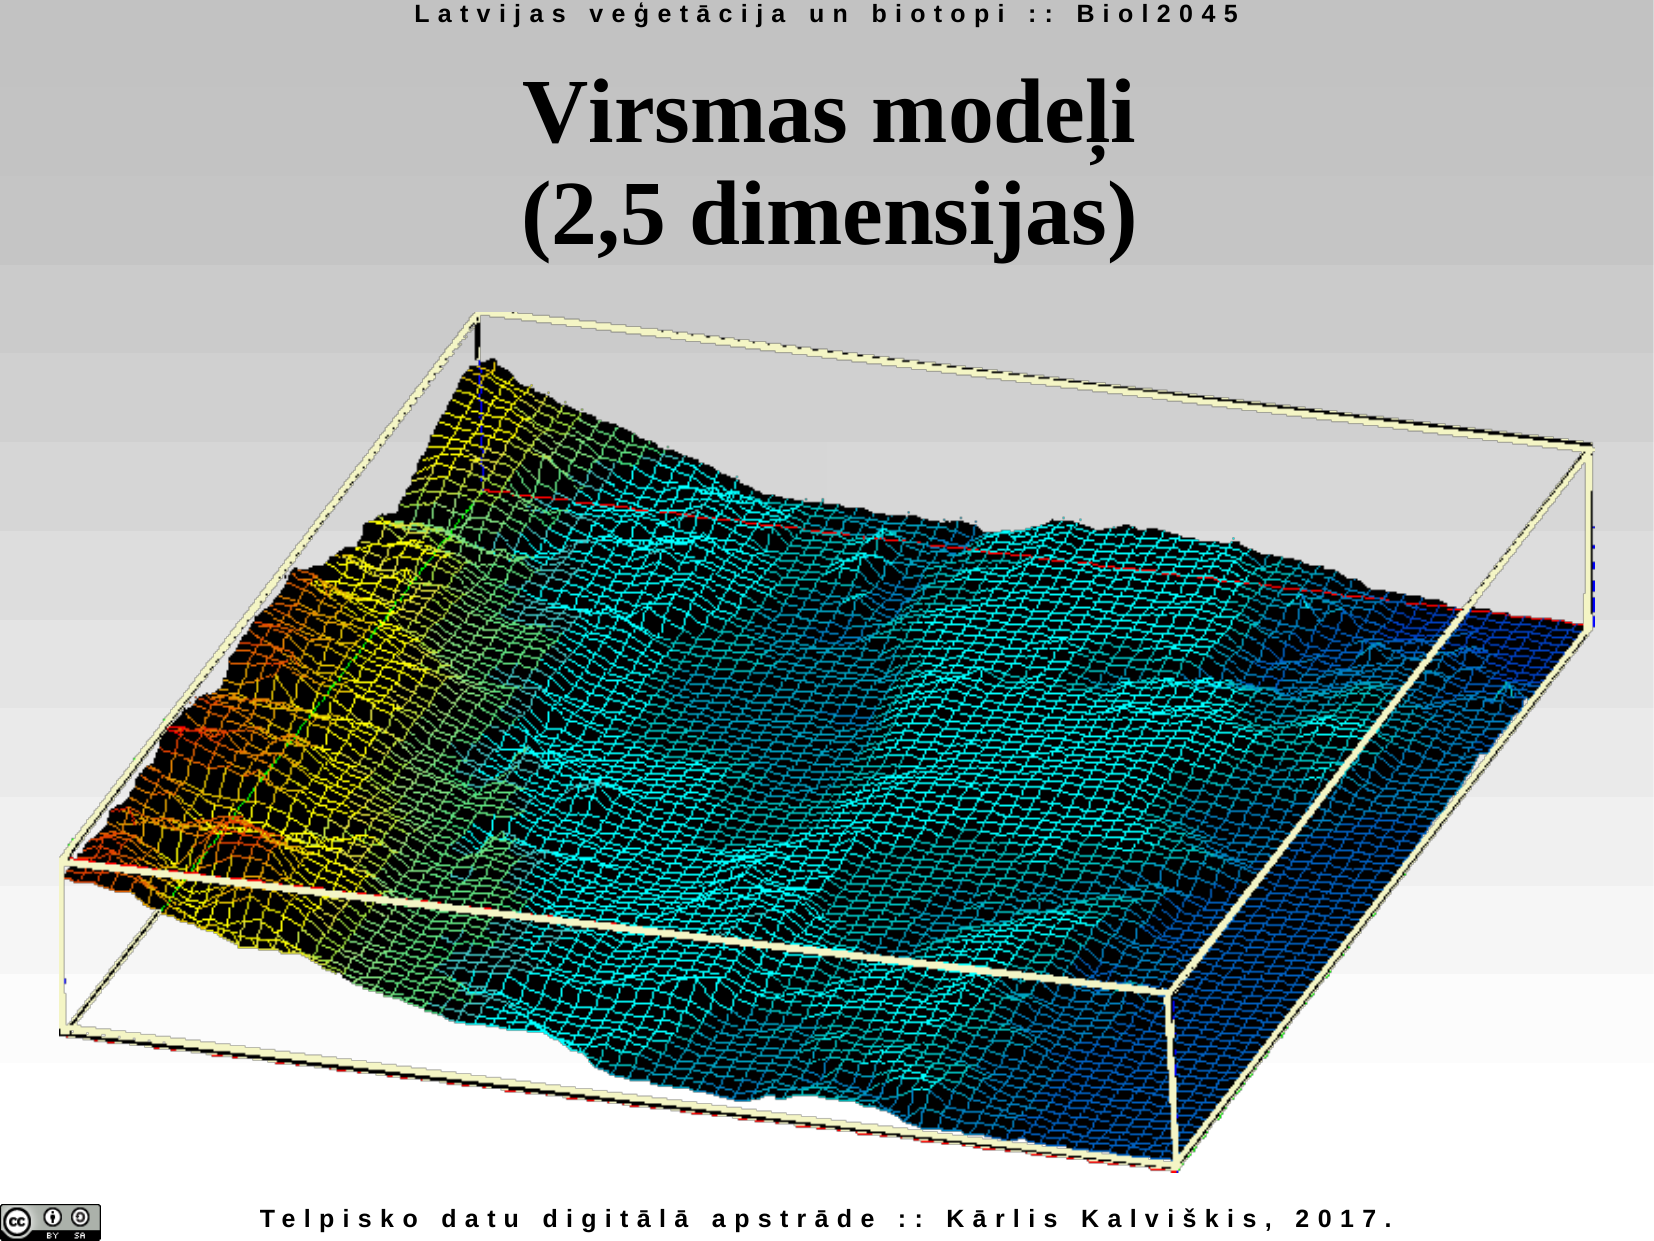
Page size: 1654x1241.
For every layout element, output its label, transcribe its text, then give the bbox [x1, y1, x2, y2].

title Virsmas modeļi (2,5 dimensijas) [34, 61, 1626, 296]
picture [0, 0, 1654, 1241]
